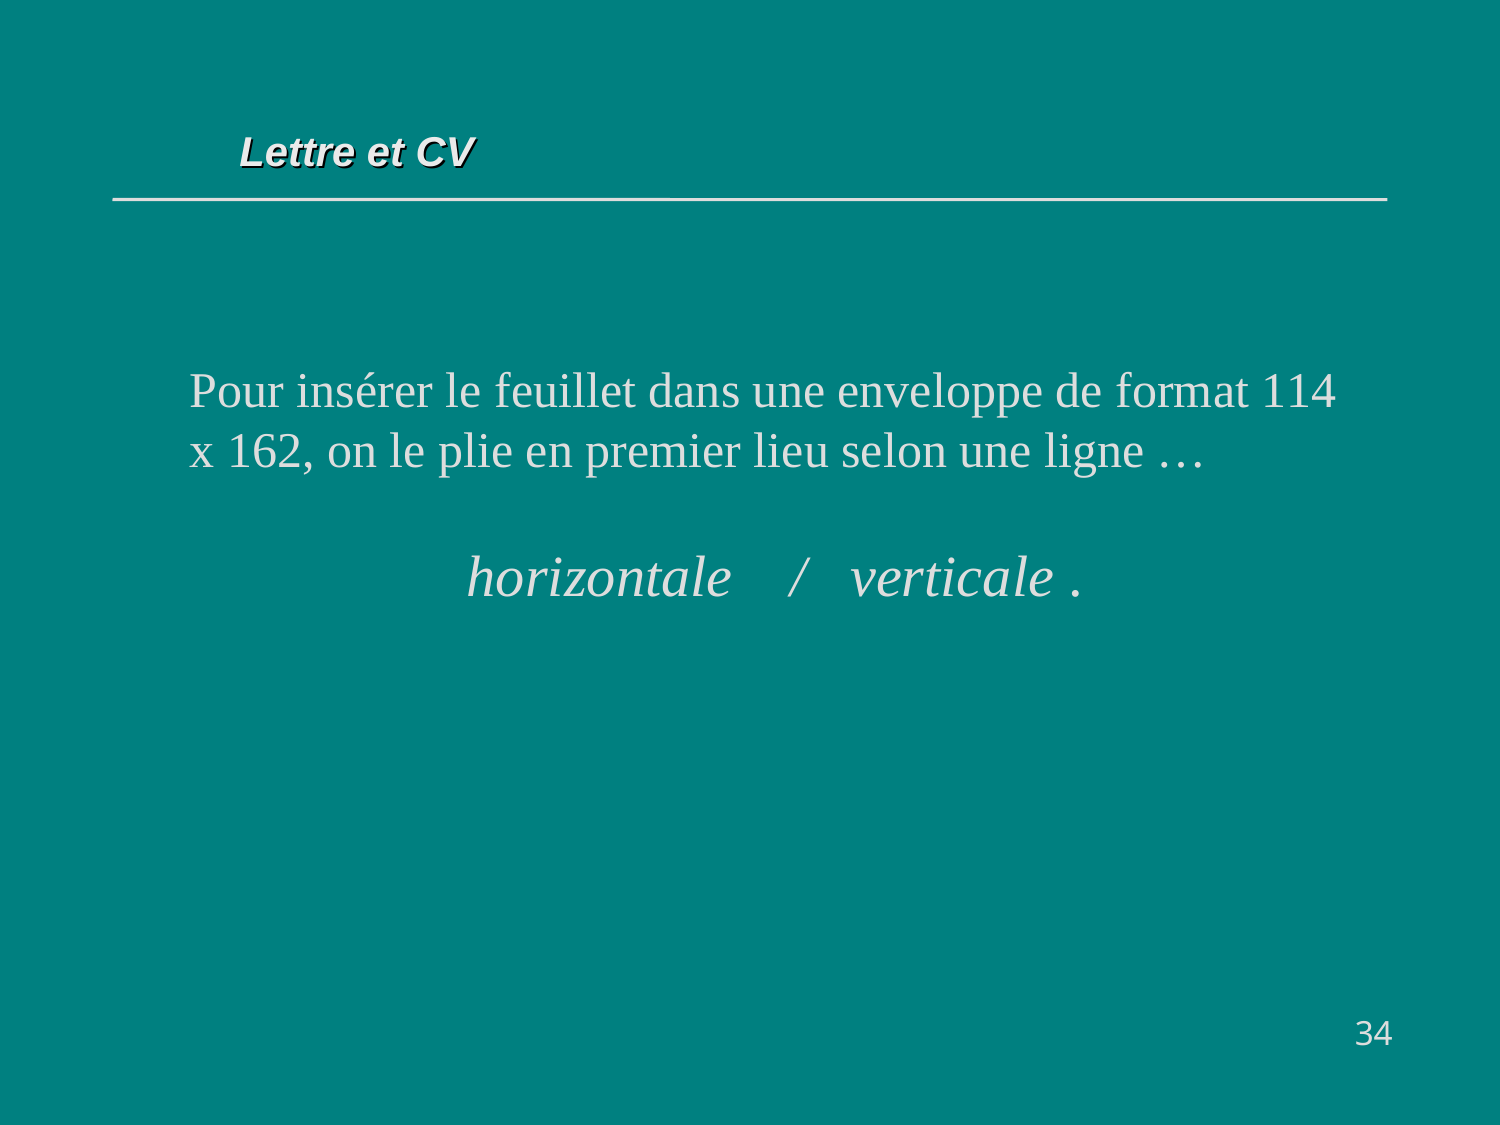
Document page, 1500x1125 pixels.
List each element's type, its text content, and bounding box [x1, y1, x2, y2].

text_box Pour insérer le feuillet dans une enveloppe de format 114 x 162, on le plie en premier lieu selon une ligne … horizontale / verticale . [174, 350, 1376, 616]
text_box Lettre et CV [224, 116, 489, 183]
